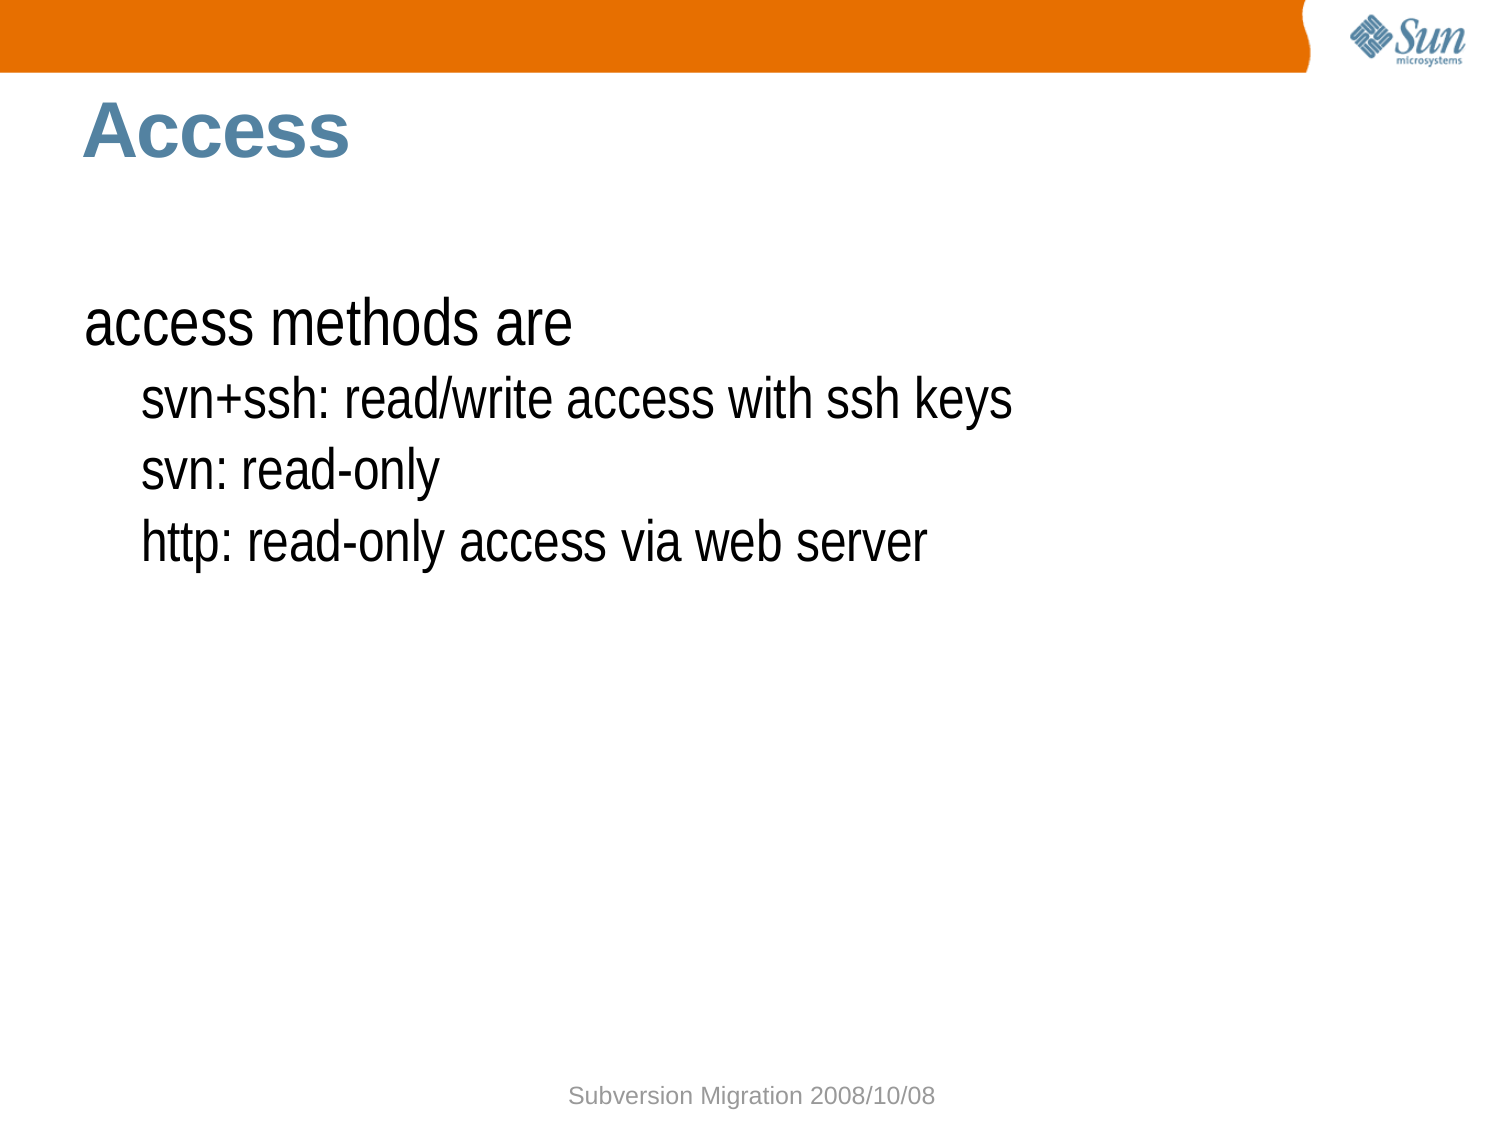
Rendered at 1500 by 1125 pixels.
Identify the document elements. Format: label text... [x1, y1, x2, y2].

title Access [81, 93, 1336, 198]
picture [0, 0, 1500, 75]
list access methods are svn+ssh: read/write access with ssh keys svn: read-only http: read-only access via web server [64, 292, 1402, 987]
